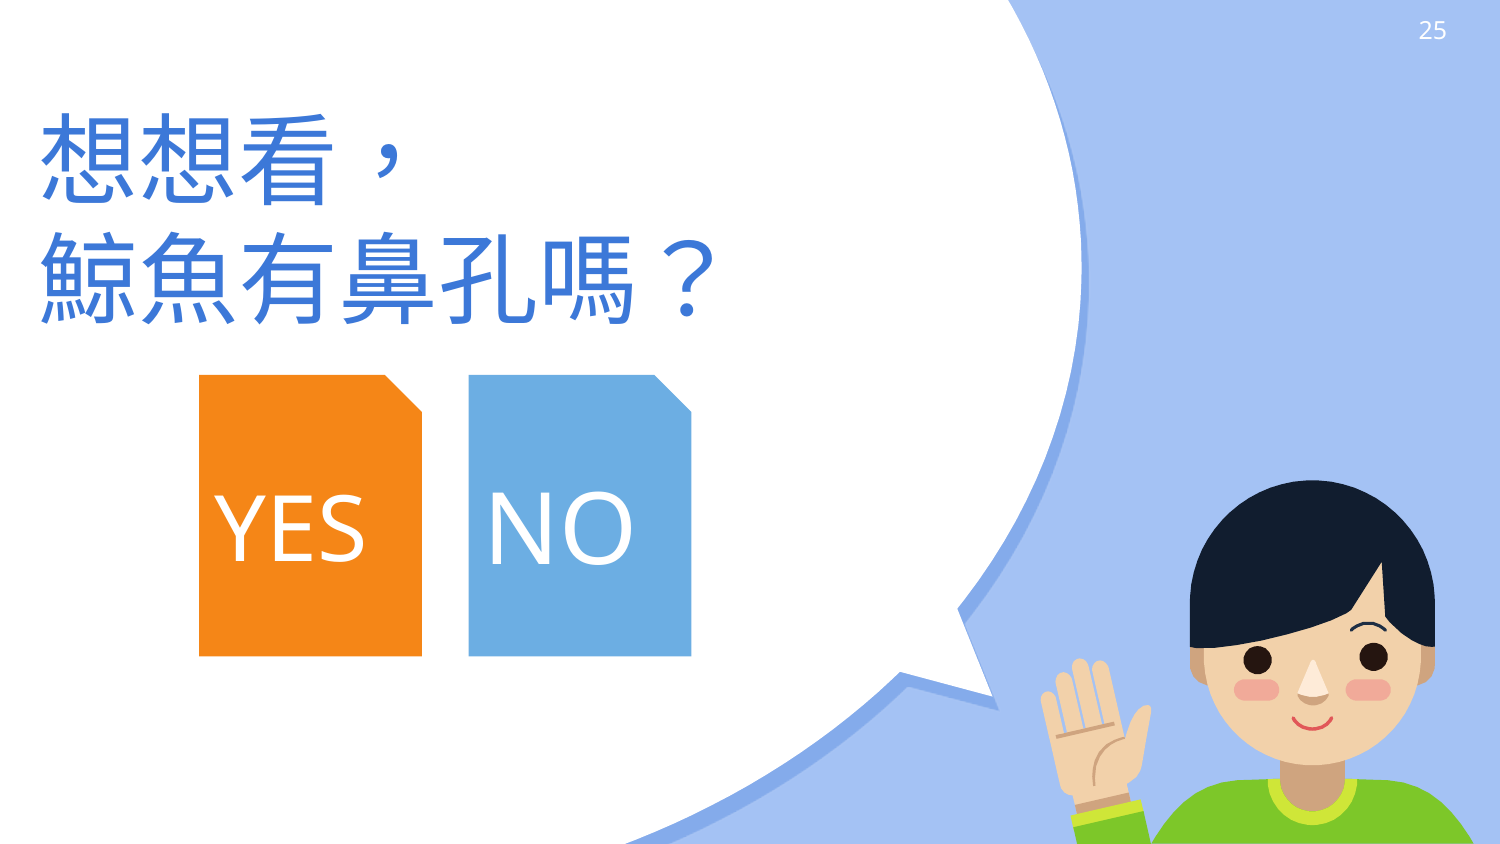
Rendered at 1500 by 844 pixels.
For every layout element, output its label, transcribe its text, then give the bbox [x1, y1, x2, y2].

text_box 想想看， 鯨魚有鼻孔嗎？ [23, 82, 1172, 273]
text_box 25 [1403, 0, 1494, 65]
text_box NO [468, 374, 692, 657]
text_box [1040, 480, 1474, 844]
text_box YES [199, 374, 422, 657]
